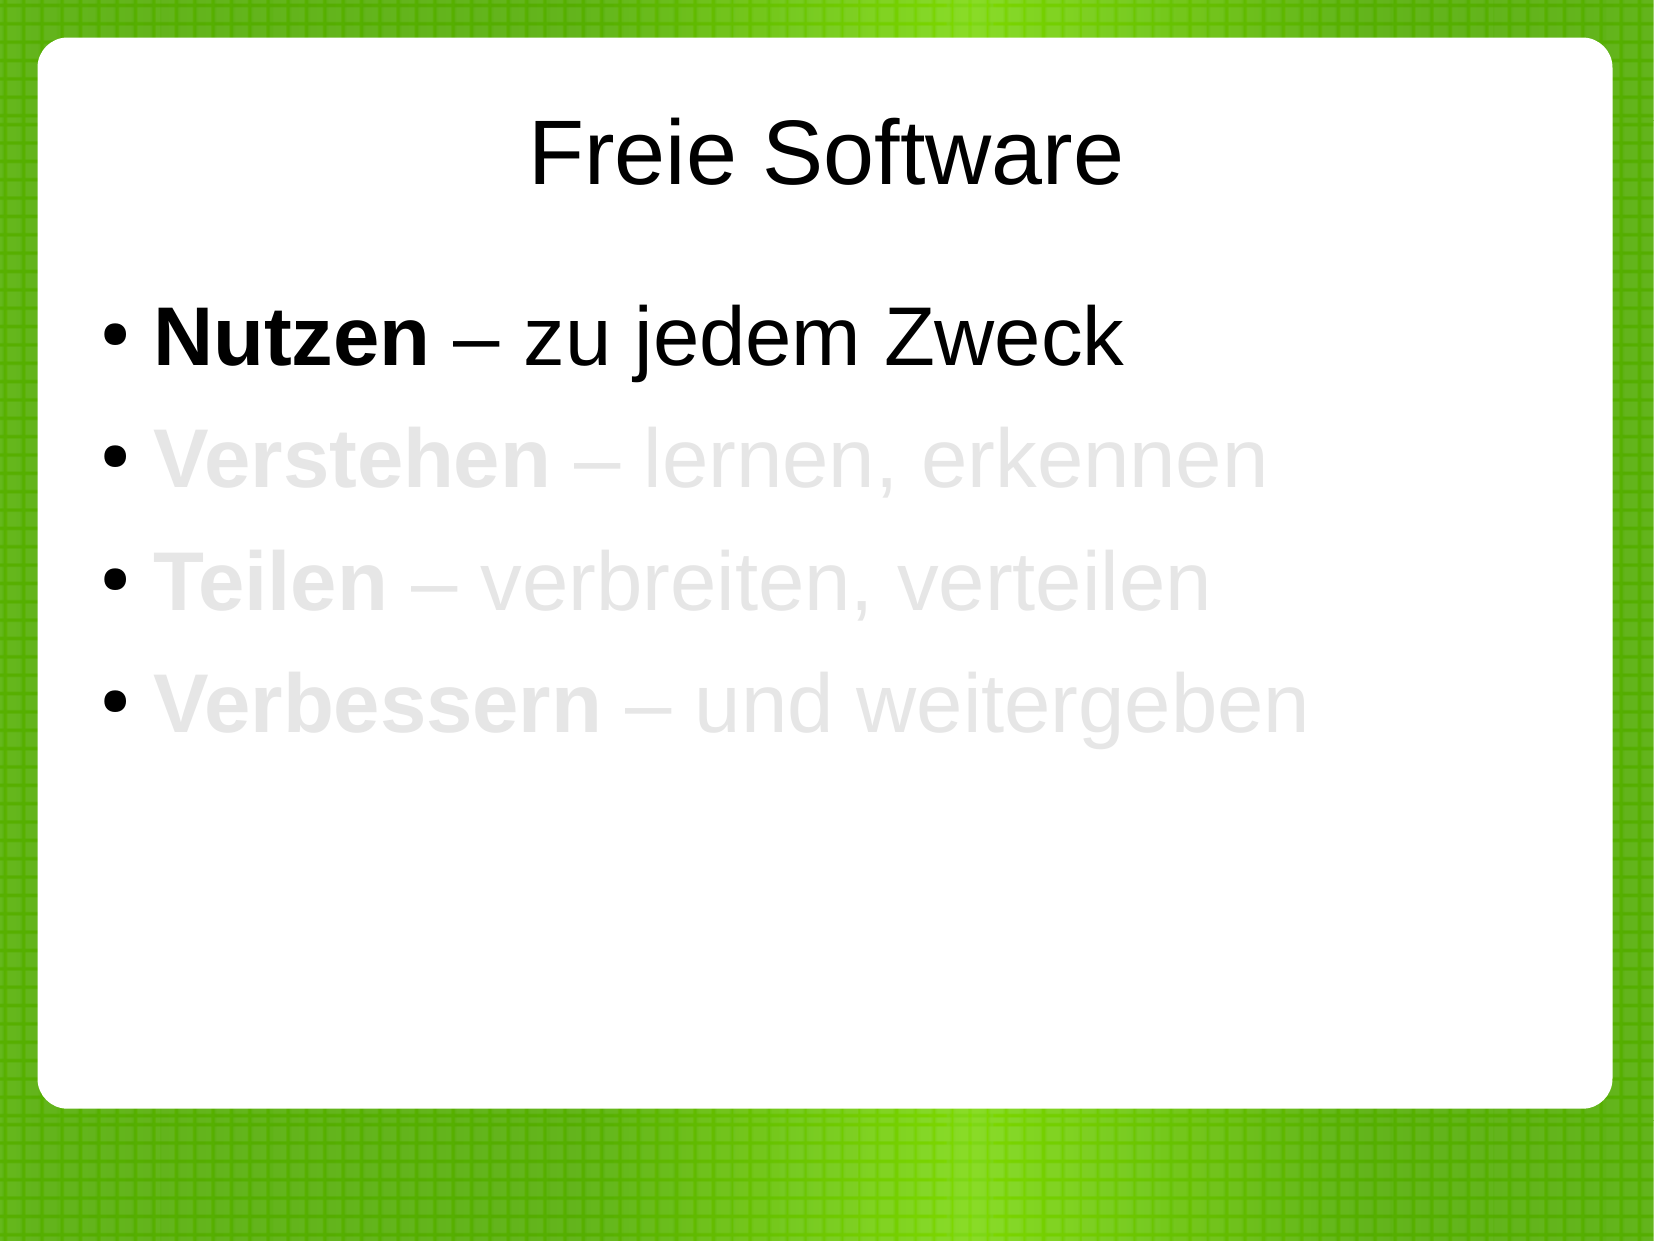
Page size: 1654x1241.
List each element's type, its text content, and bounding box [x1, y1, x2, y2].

title Freie Software [82, 49, 1571, 257]
picture [0, 0, 1654, 1241]
list Nutzen – zu jedem Zweck Verstehen – lernen, erkennen Teilen – verbreiten, verteilen Verbessern – und weitergeben [82, 290, 1571, 1109]
